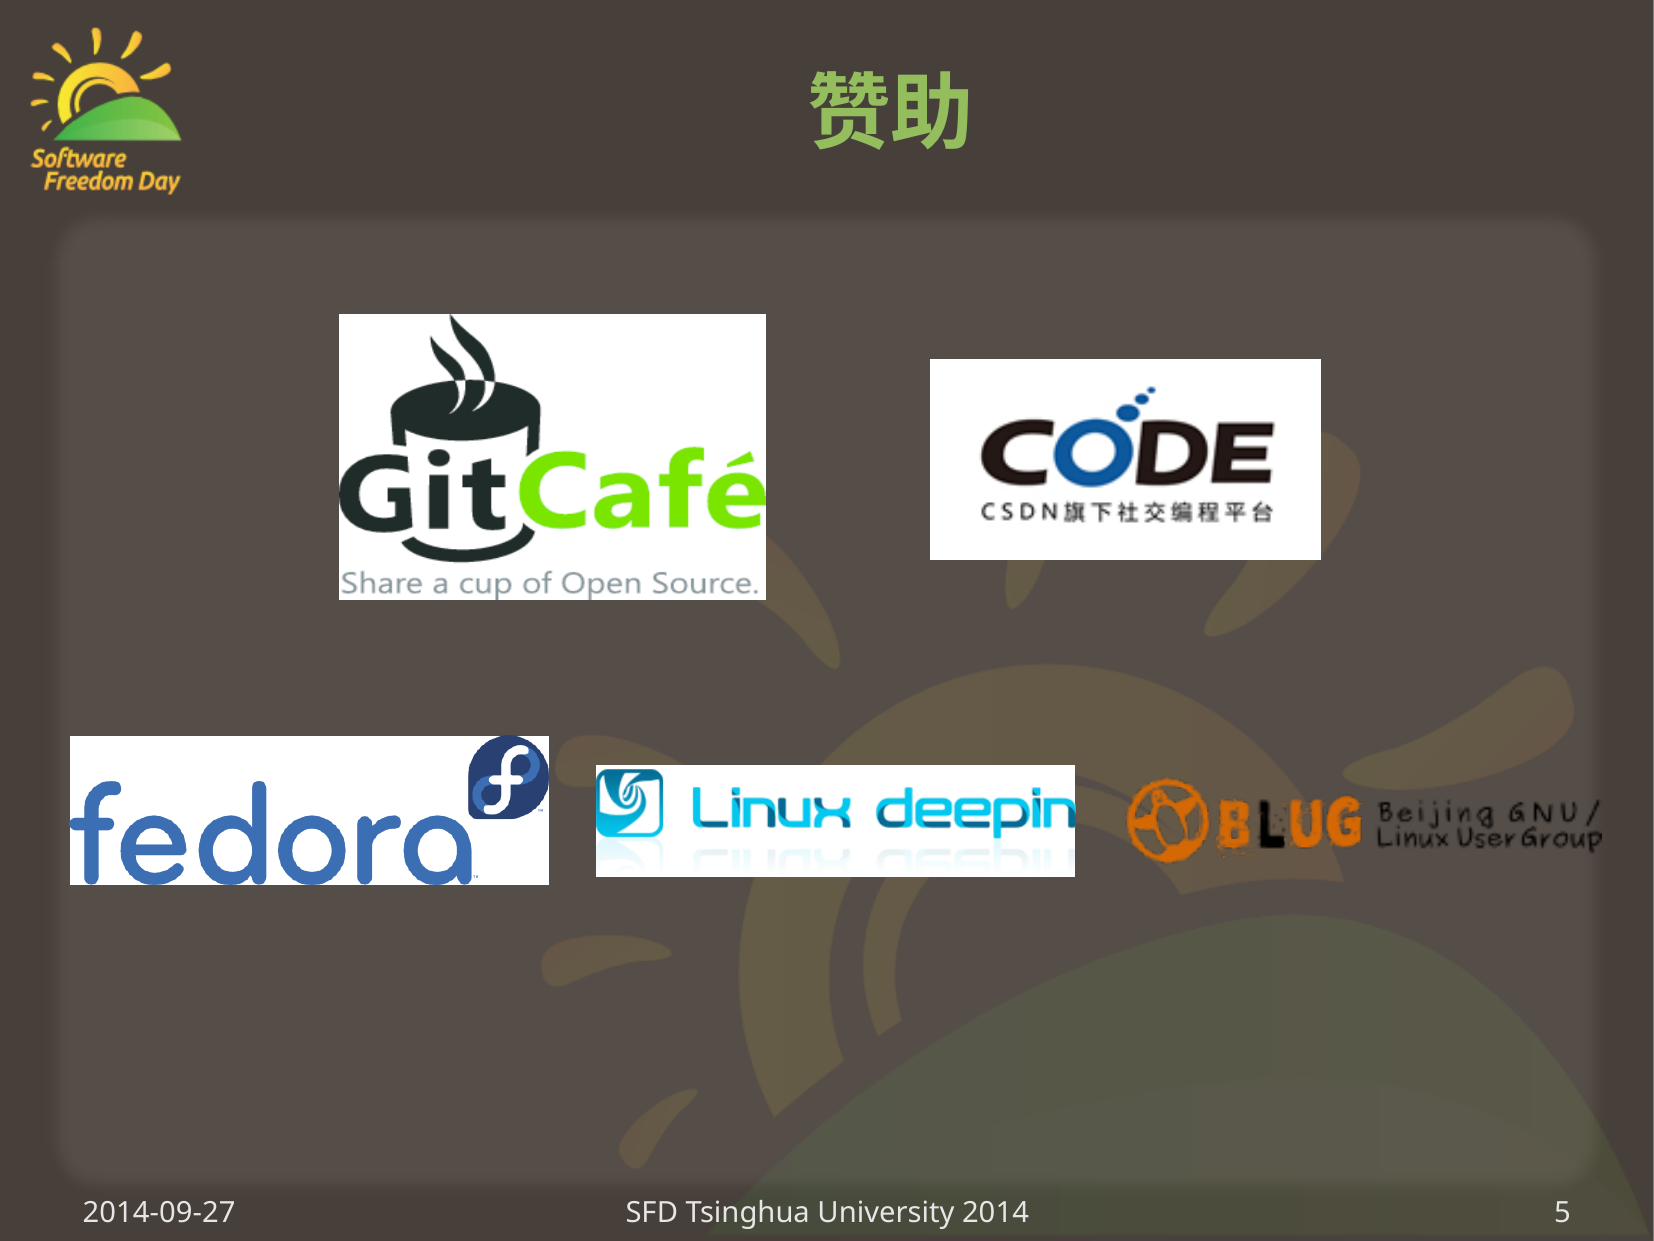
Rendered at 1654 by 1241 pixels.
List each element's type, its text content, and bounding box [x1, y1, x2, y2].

title 赞助 [210, 9, 1571, 205]
picture [0, 0, 1654, 1241]
